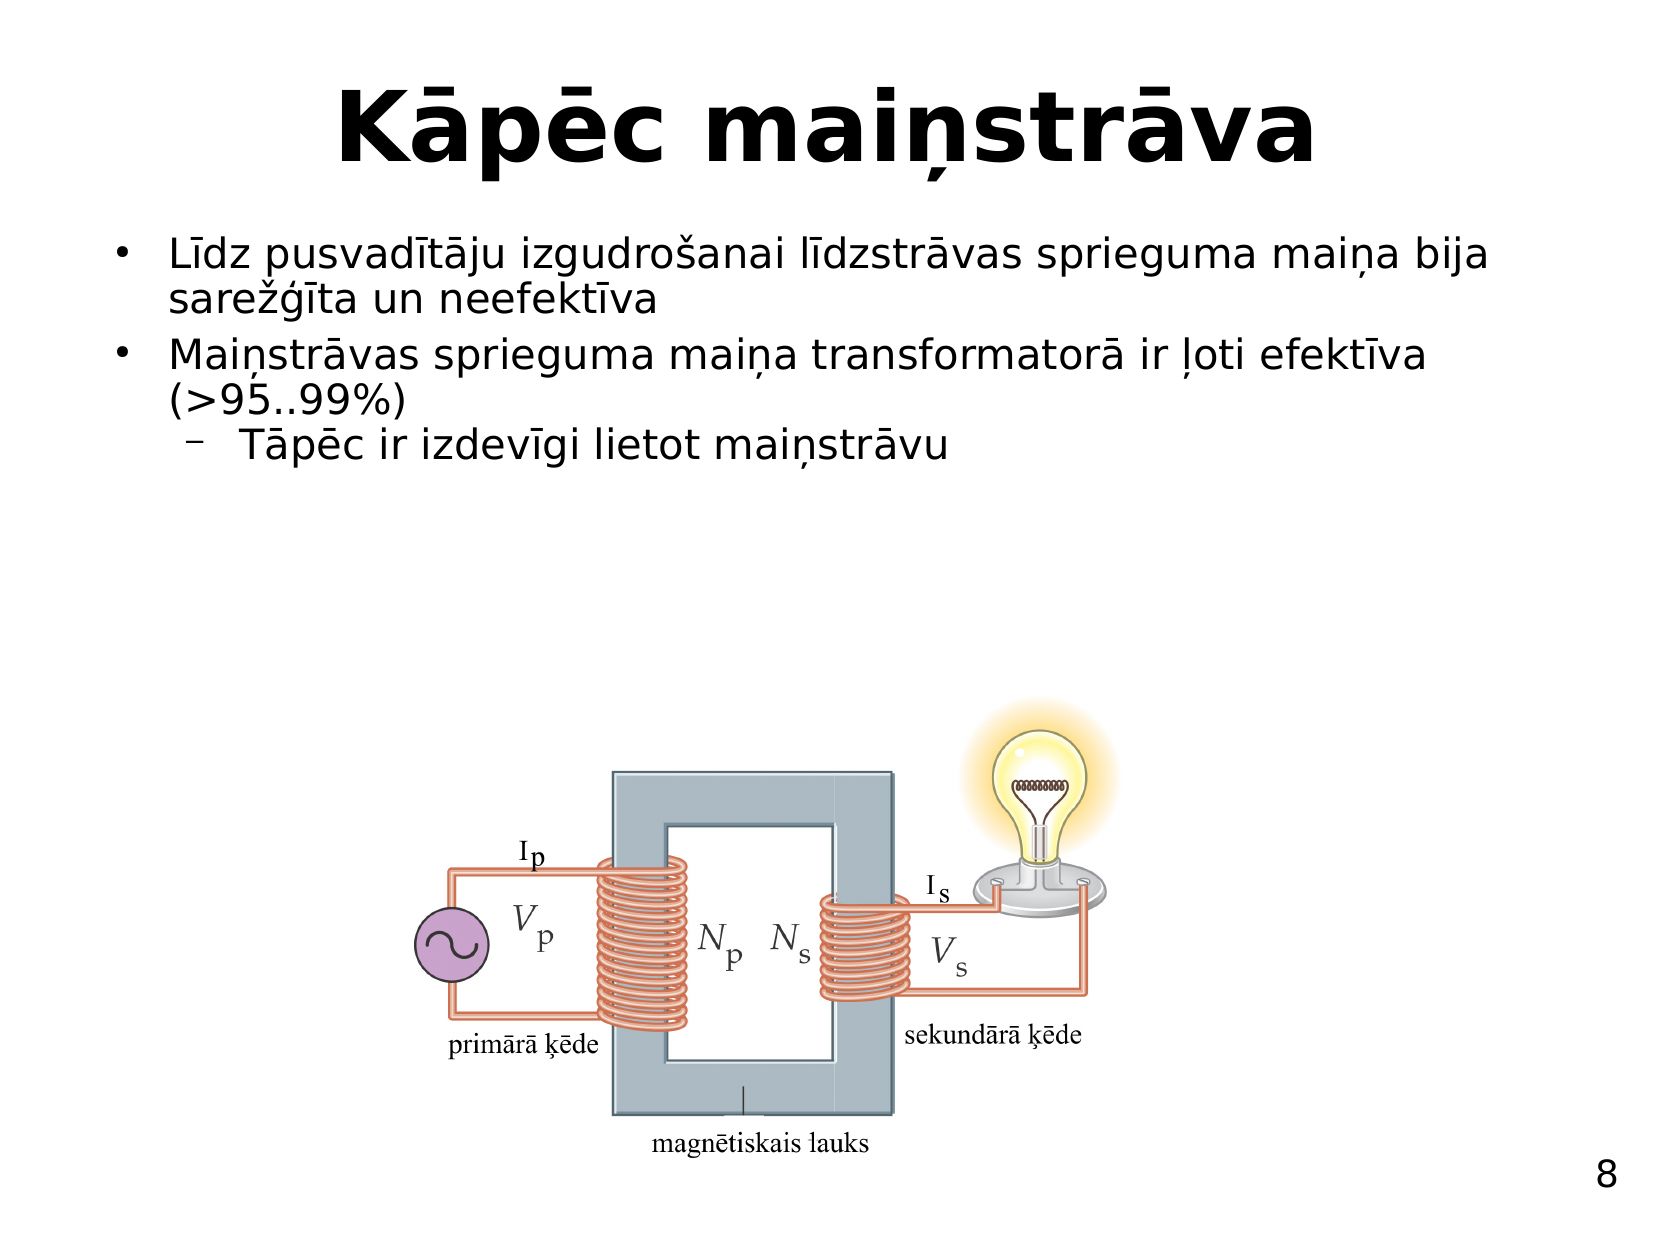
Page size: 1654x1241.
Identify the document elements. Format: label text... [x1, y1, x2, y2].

picture [413, 696, 1124, 1158]
title Kāpēc maiņstrāva [82, 49, 1571, 196]
list Līdz pusvadītāju izgudrošanai līdzstrāvas sprieguma maiņa bija sarežģīta un neefektīva Maiņstrāvas sprieguma maiņa transformatorā ir ļoti efektīva (>95..99%) Tāpēc ir izdevīgi lietot maiņstrāvu [82, 225, 1595, 650]
